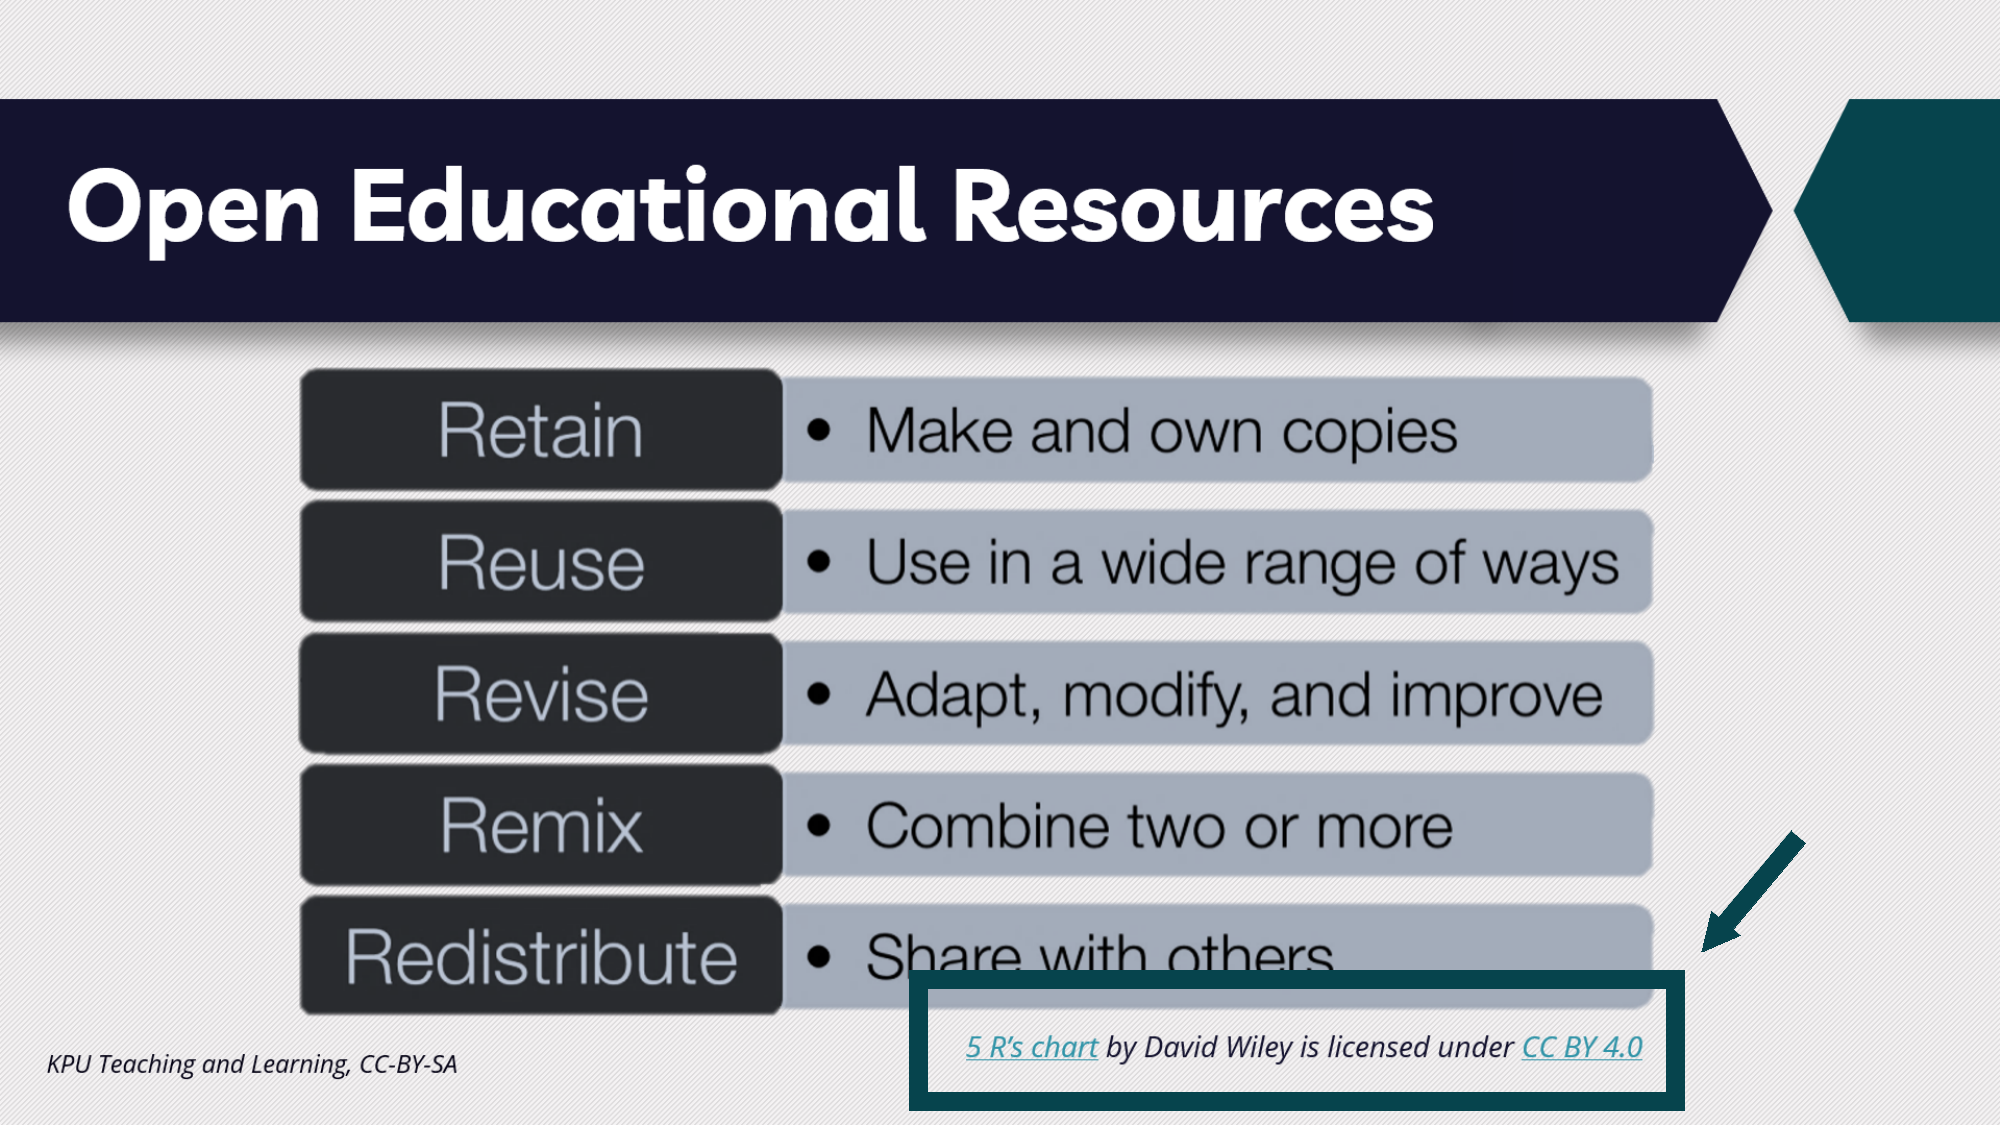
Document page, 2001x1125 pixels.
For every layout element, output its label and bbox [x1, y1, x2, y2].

picture [0, 0, 2000, 1125]
text_box [1701, 830, 1806, 952]
